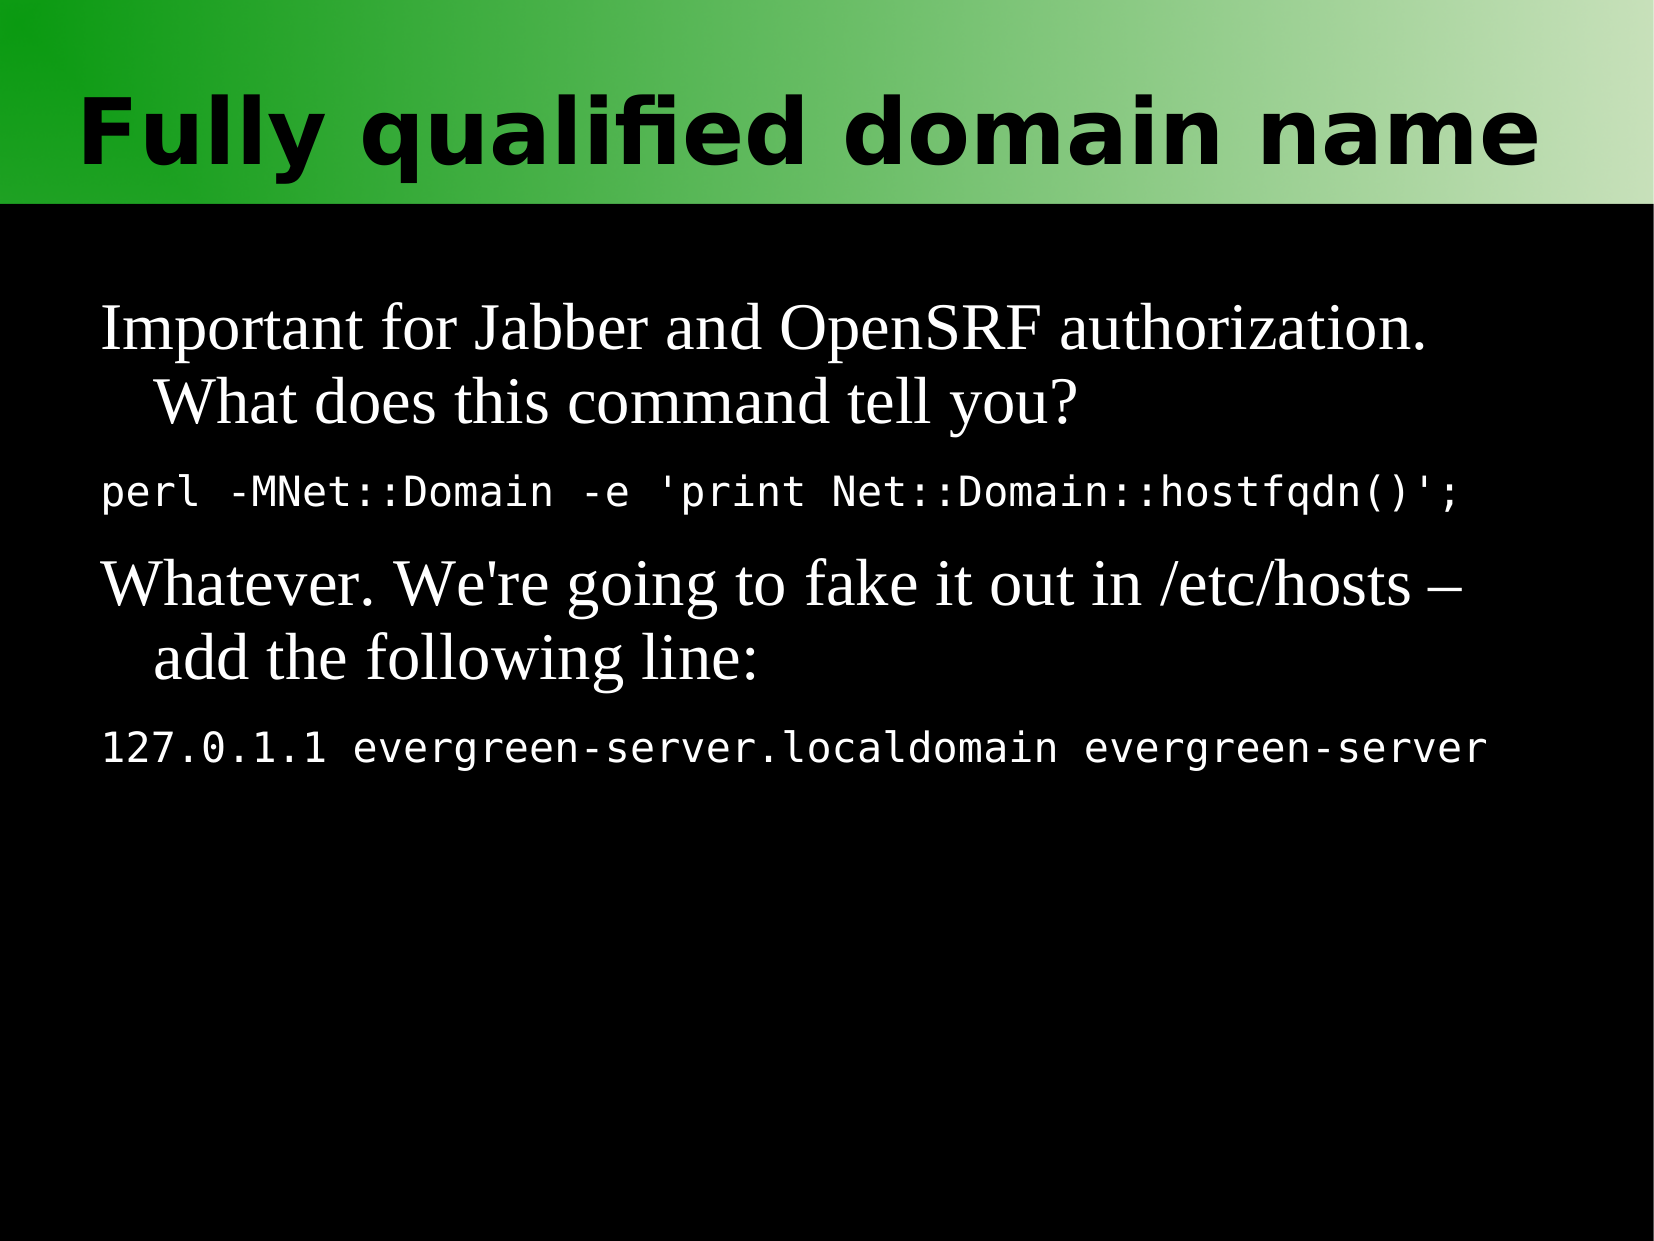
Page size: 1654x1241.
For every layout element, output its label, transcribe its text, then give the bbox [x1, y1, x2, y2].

title Fully qualified domain name [76, 36, 1565, 229]
picture [0, 0, 1654, 1241]
list Important for Jabber and OpenSRF authorization. What does this command tell you? perl -MNet::Domain -e 'print Net::Domain::hostfqdn()'; Whatever. We're going to fake it out in /etc/hosts – add the following line: 127.0.1.1 evergreen-server.localdomain evergreen-server [82, 290, 1571, 1094]
